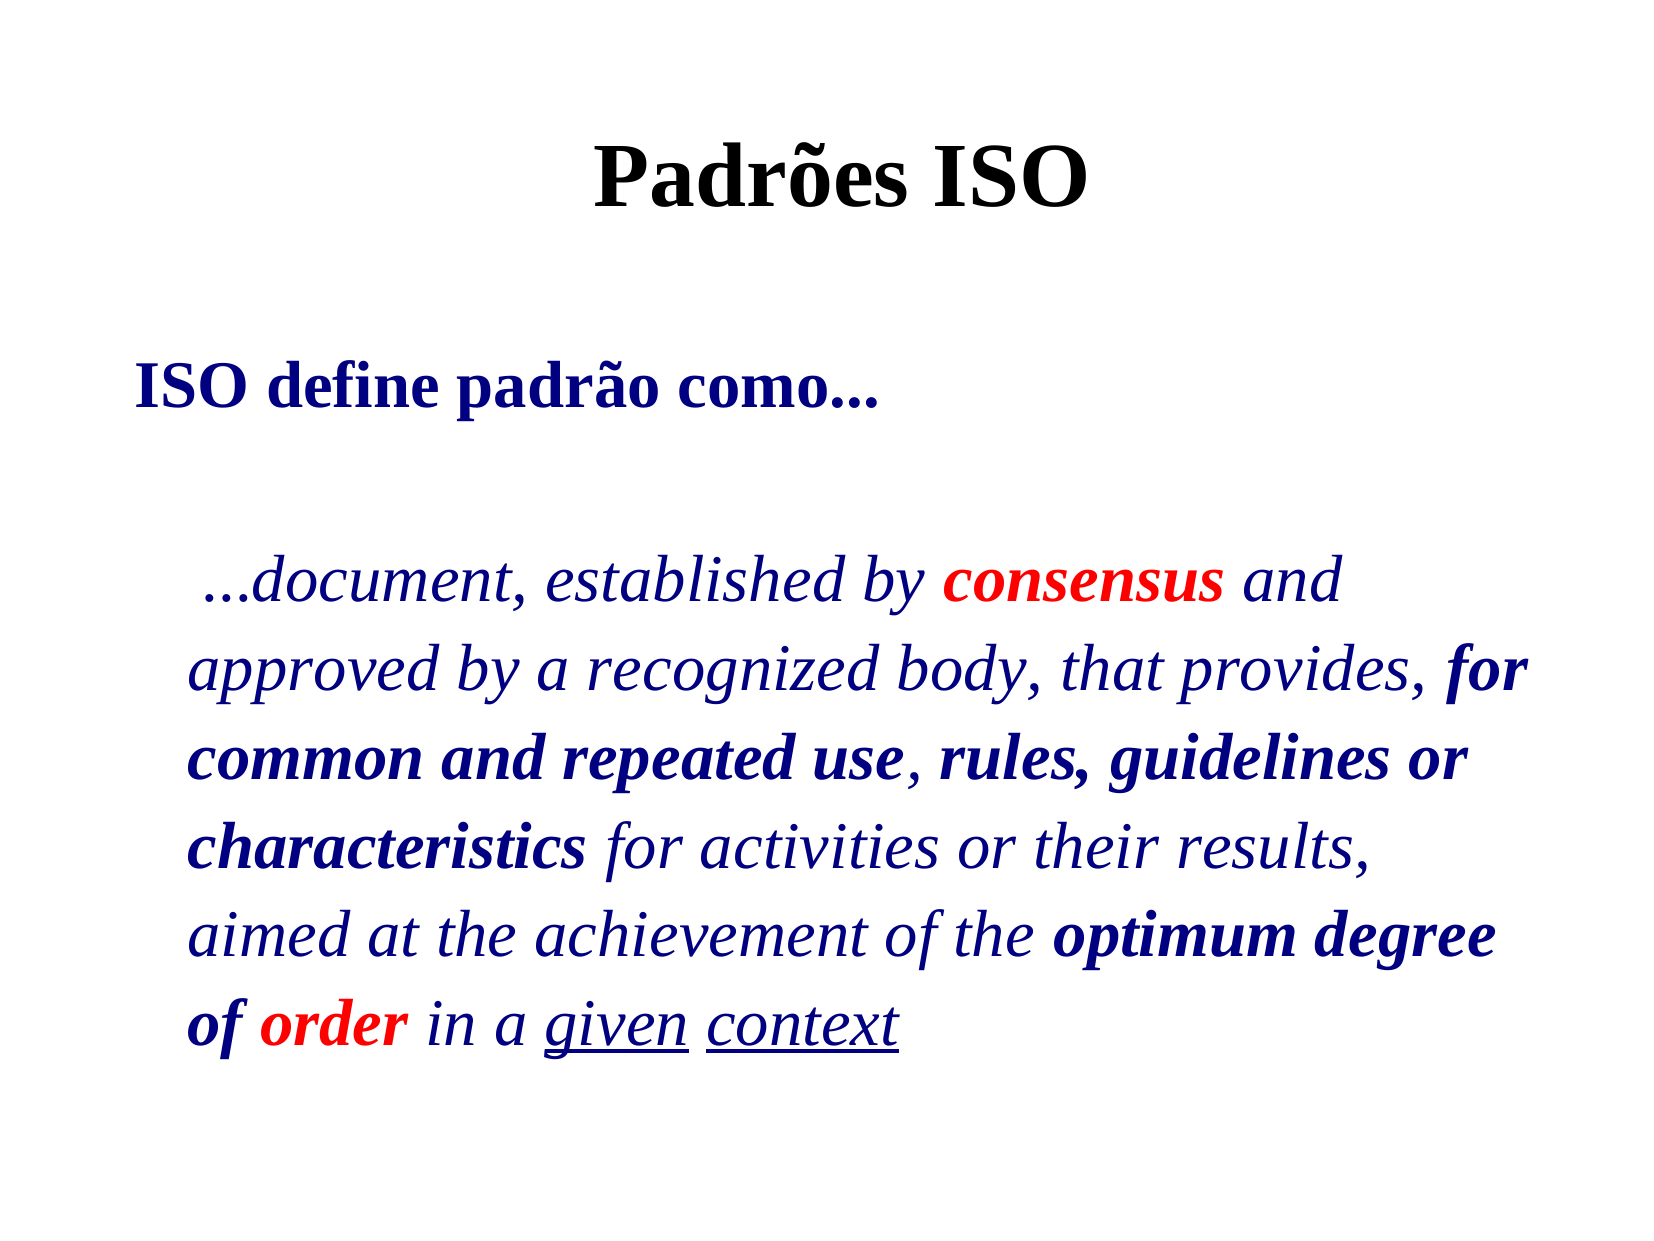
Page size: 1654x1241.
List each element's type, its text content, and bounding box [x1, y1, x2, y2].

title Padrões ISO [204, 81, 1480, 269]
text_box ISO define padrão como... ...document, established by consensus and approved by a recognized body, that provides, for common and repeated use, rules, guidelines or characteristics for activities or their results, aimed at the achievement of the optimum degree of order in a given context [125, 333, 1546, 1147]
